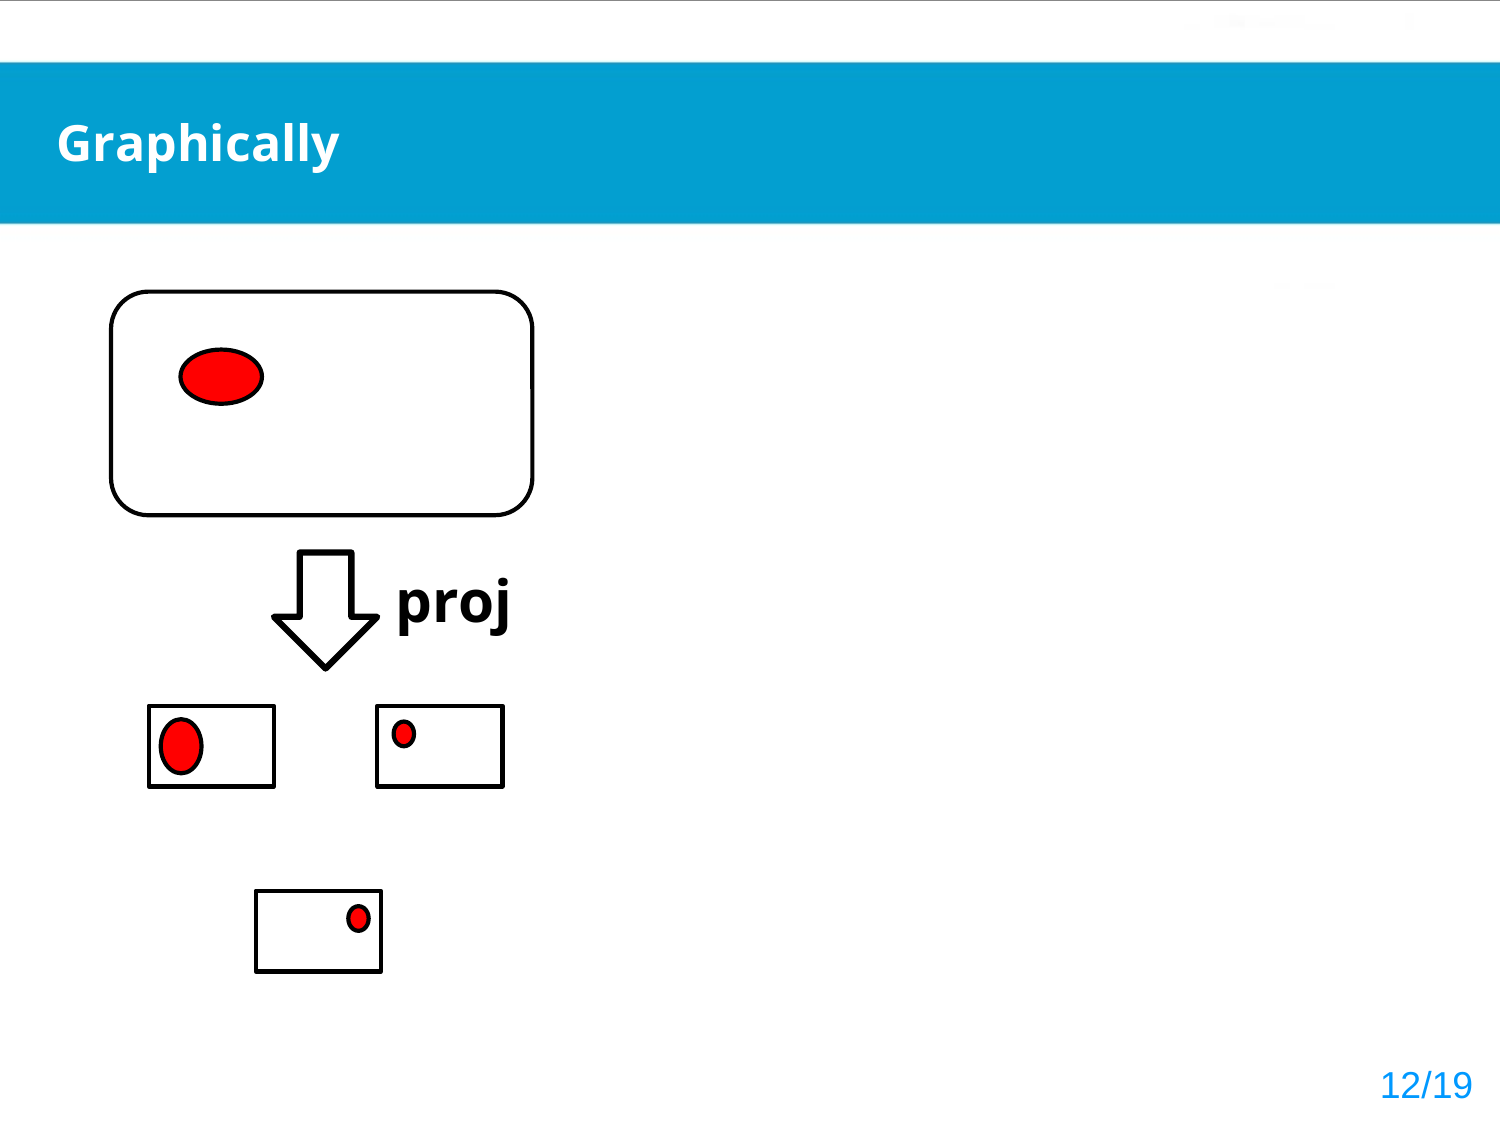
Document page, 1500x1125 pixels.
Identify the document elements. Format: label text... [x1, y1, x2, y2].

text_box [160, 719, 202, 774]
text_box proj [380, 556, 528, 642]
text_box [348, 906, 369, 931]
text_box [393, 721, 415, 747]
list Graphically [0, 61, 1267, 222]
picture [0, 223, 1500, 1125]
text_box [180, 349, 262, 404]
picture [0, 0, 1500, 63]
